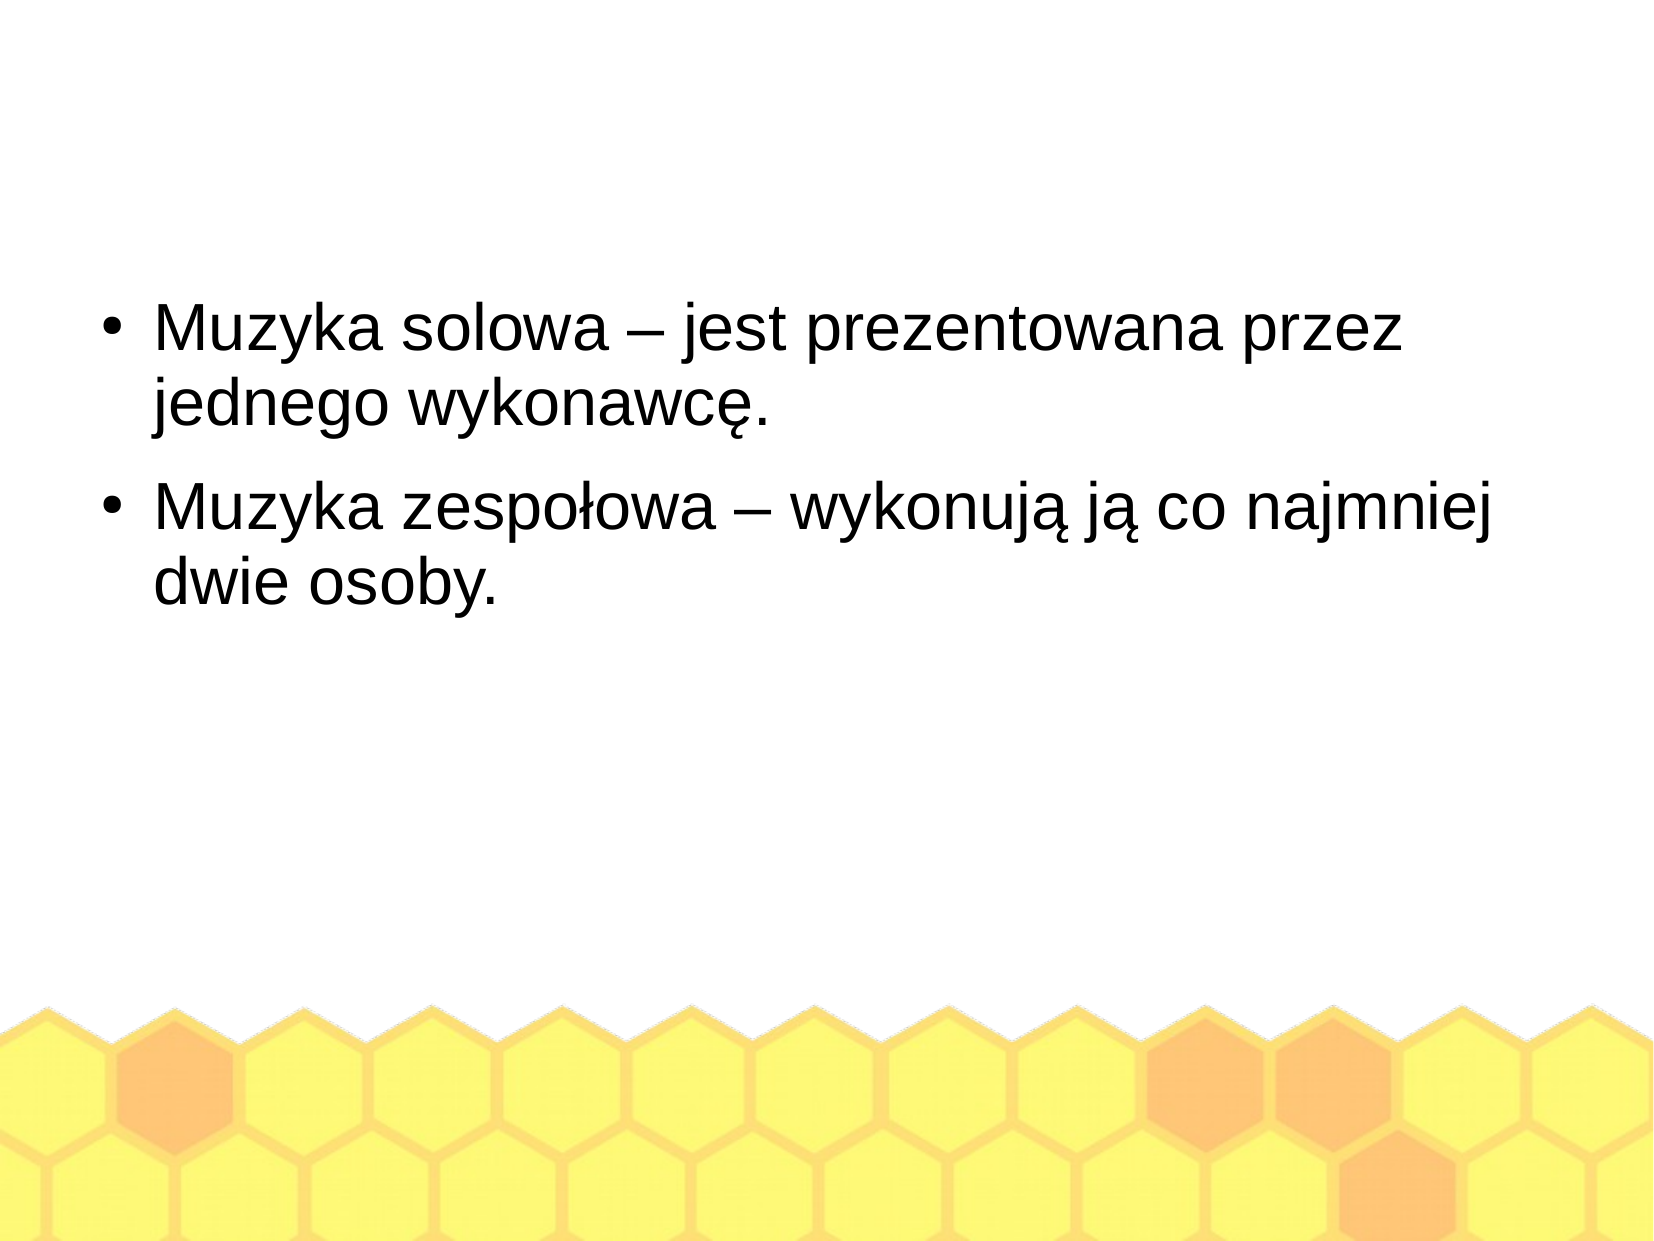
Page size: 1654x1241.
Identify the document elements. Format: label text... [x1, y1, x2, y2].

list Muzyka solowa – jest prezentowana przez jednego wykonawcę. Muzyka zespołowa – wykonują ją co najmniej dwie osoby. [82, 290, 1571, 1010]
picture [0, 1001, 1654, 1241]
